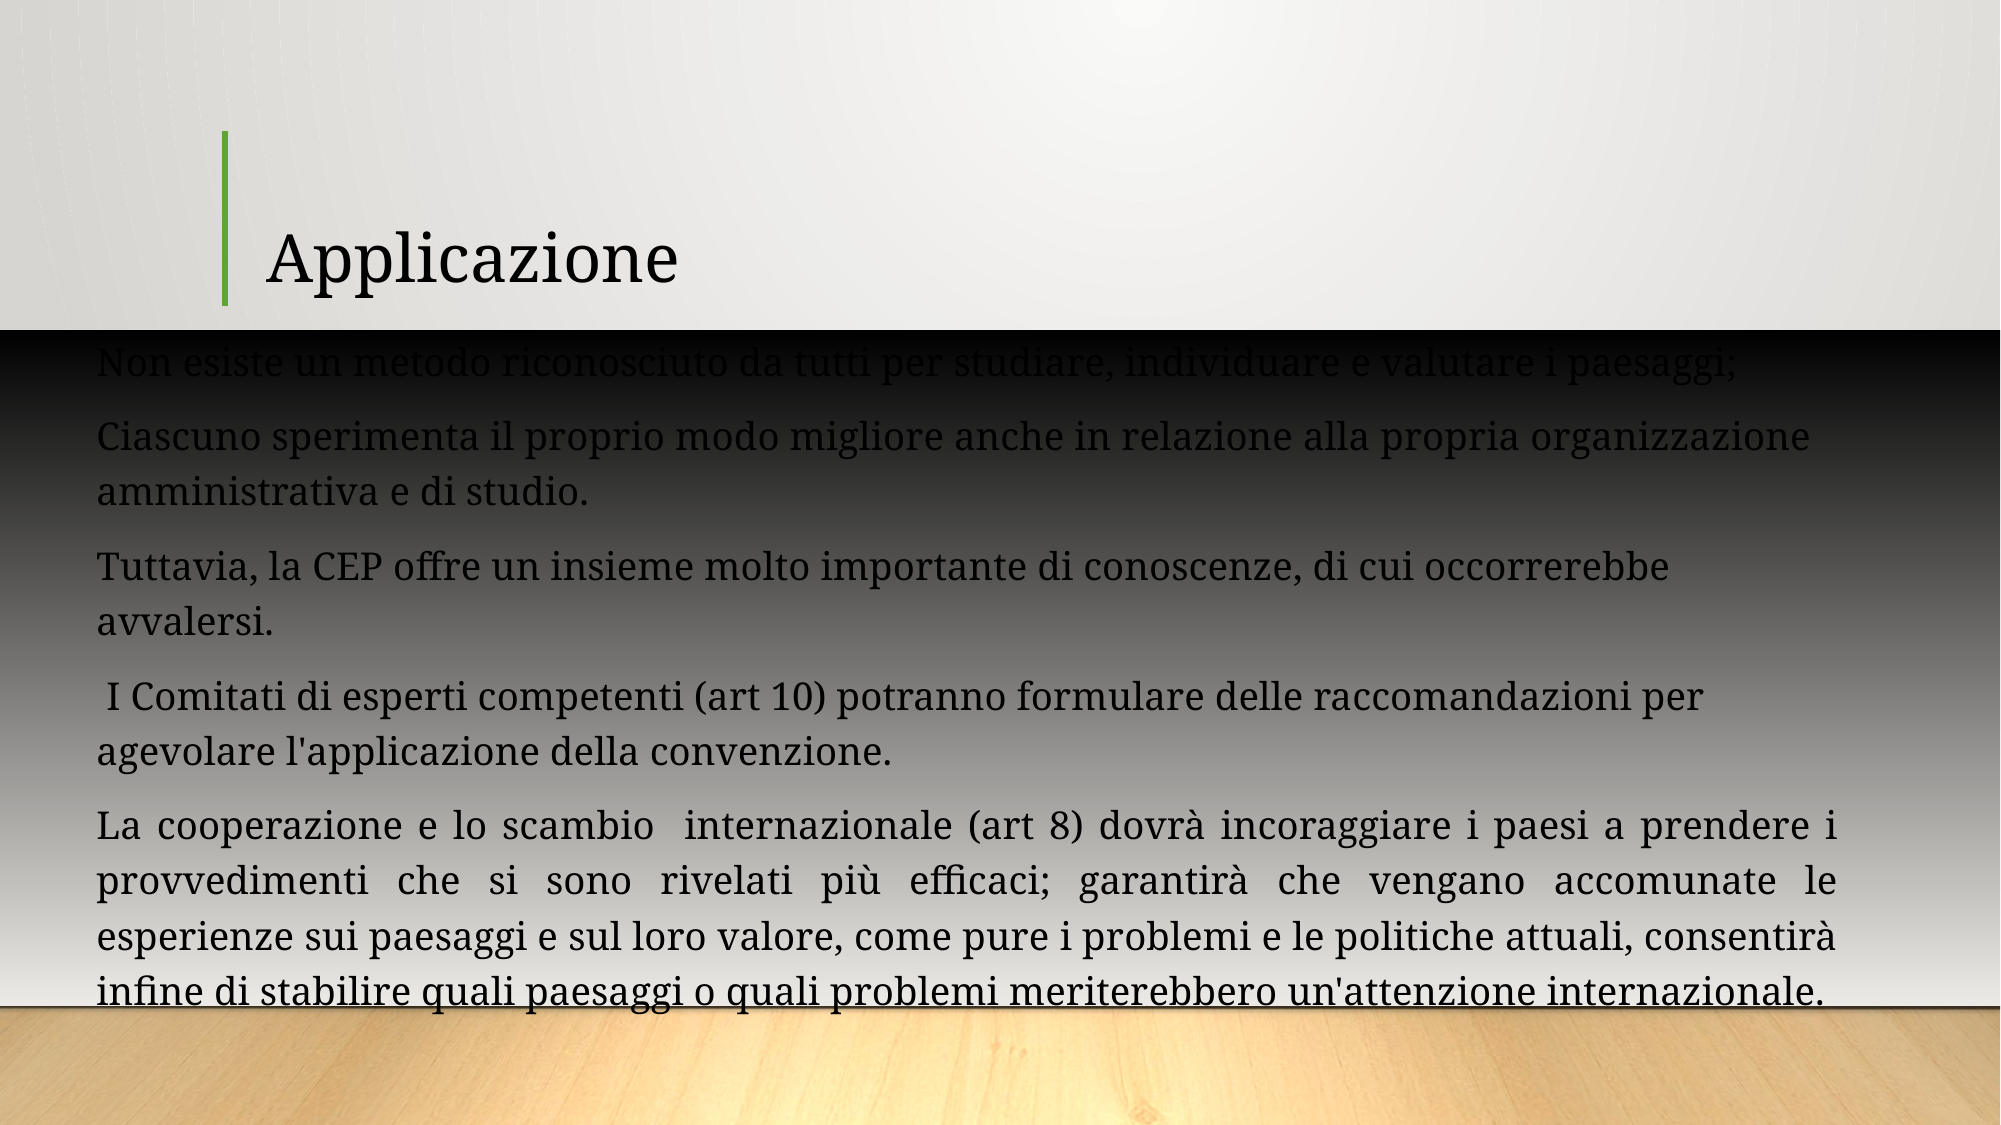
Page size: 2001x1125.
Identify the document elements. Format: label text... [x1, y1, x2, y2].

title Applicazione [251, 131, 1814, 305]
list Non esiste un metodo riconosciuto da tutti per studiare, individuare e valutare i paesaggi; Ciascuno sperimenta il proprio modo migliore anche in relazione alla propria organizzazione amministrativa e di studio. Tuttavia, la CEP offre un insieme molto importante di conoscenze, di cui occorrerebbe avvalersi. I Comitati di esperti competenti (art 10) potranno formulare delle raccomandazioni per agevolare l'applicazione della convenzione. La cooperazione e lo scambio internazionale (art 8) dovrà incoraggiare i paesi a prendere i provvedimenti che si sono rivelati più efficaci; garantirà che vengano accomunate le esperienze sui paesaggi e sul loro valore, come pure i problemi e le politiche attuali, consentirà infine di stabilire quali paesaggi o quali problemi meriterebbero un'attenzione internazionale. [81, 321, 1855, 1043]
